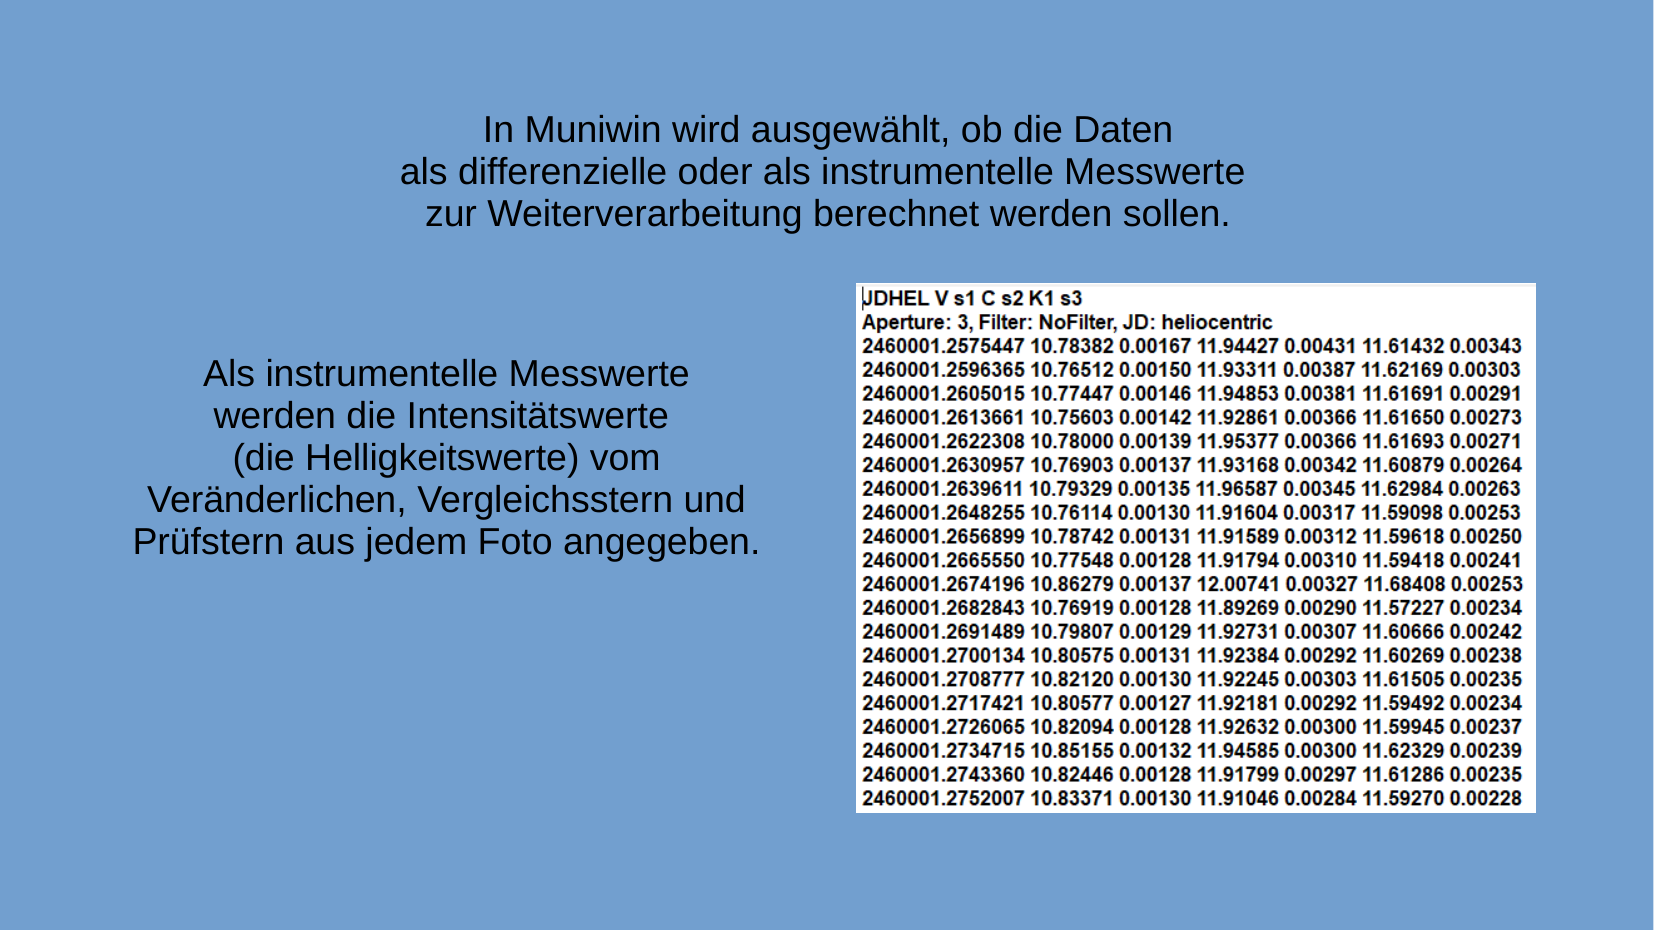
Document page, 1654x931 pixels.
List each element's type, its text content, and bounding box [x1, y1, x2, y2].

text_box Als instrumentelle Messwerte werden die Intensitätswerte (die Helligkeitswerte) vom Veränderlichen, Vergleichsstern und Prüfstern aus jedem Foto angegeben. [95, 345, 798, 739]
picture [856, 283, 1536, 813]
text_box In Muniwin wird ausgewählt, ob die Daten als differenzielle oder als instrumentelle Messwerte zur Weiterverarbeitung berechnet werden sollen. [32, 59, 1625, 326]
